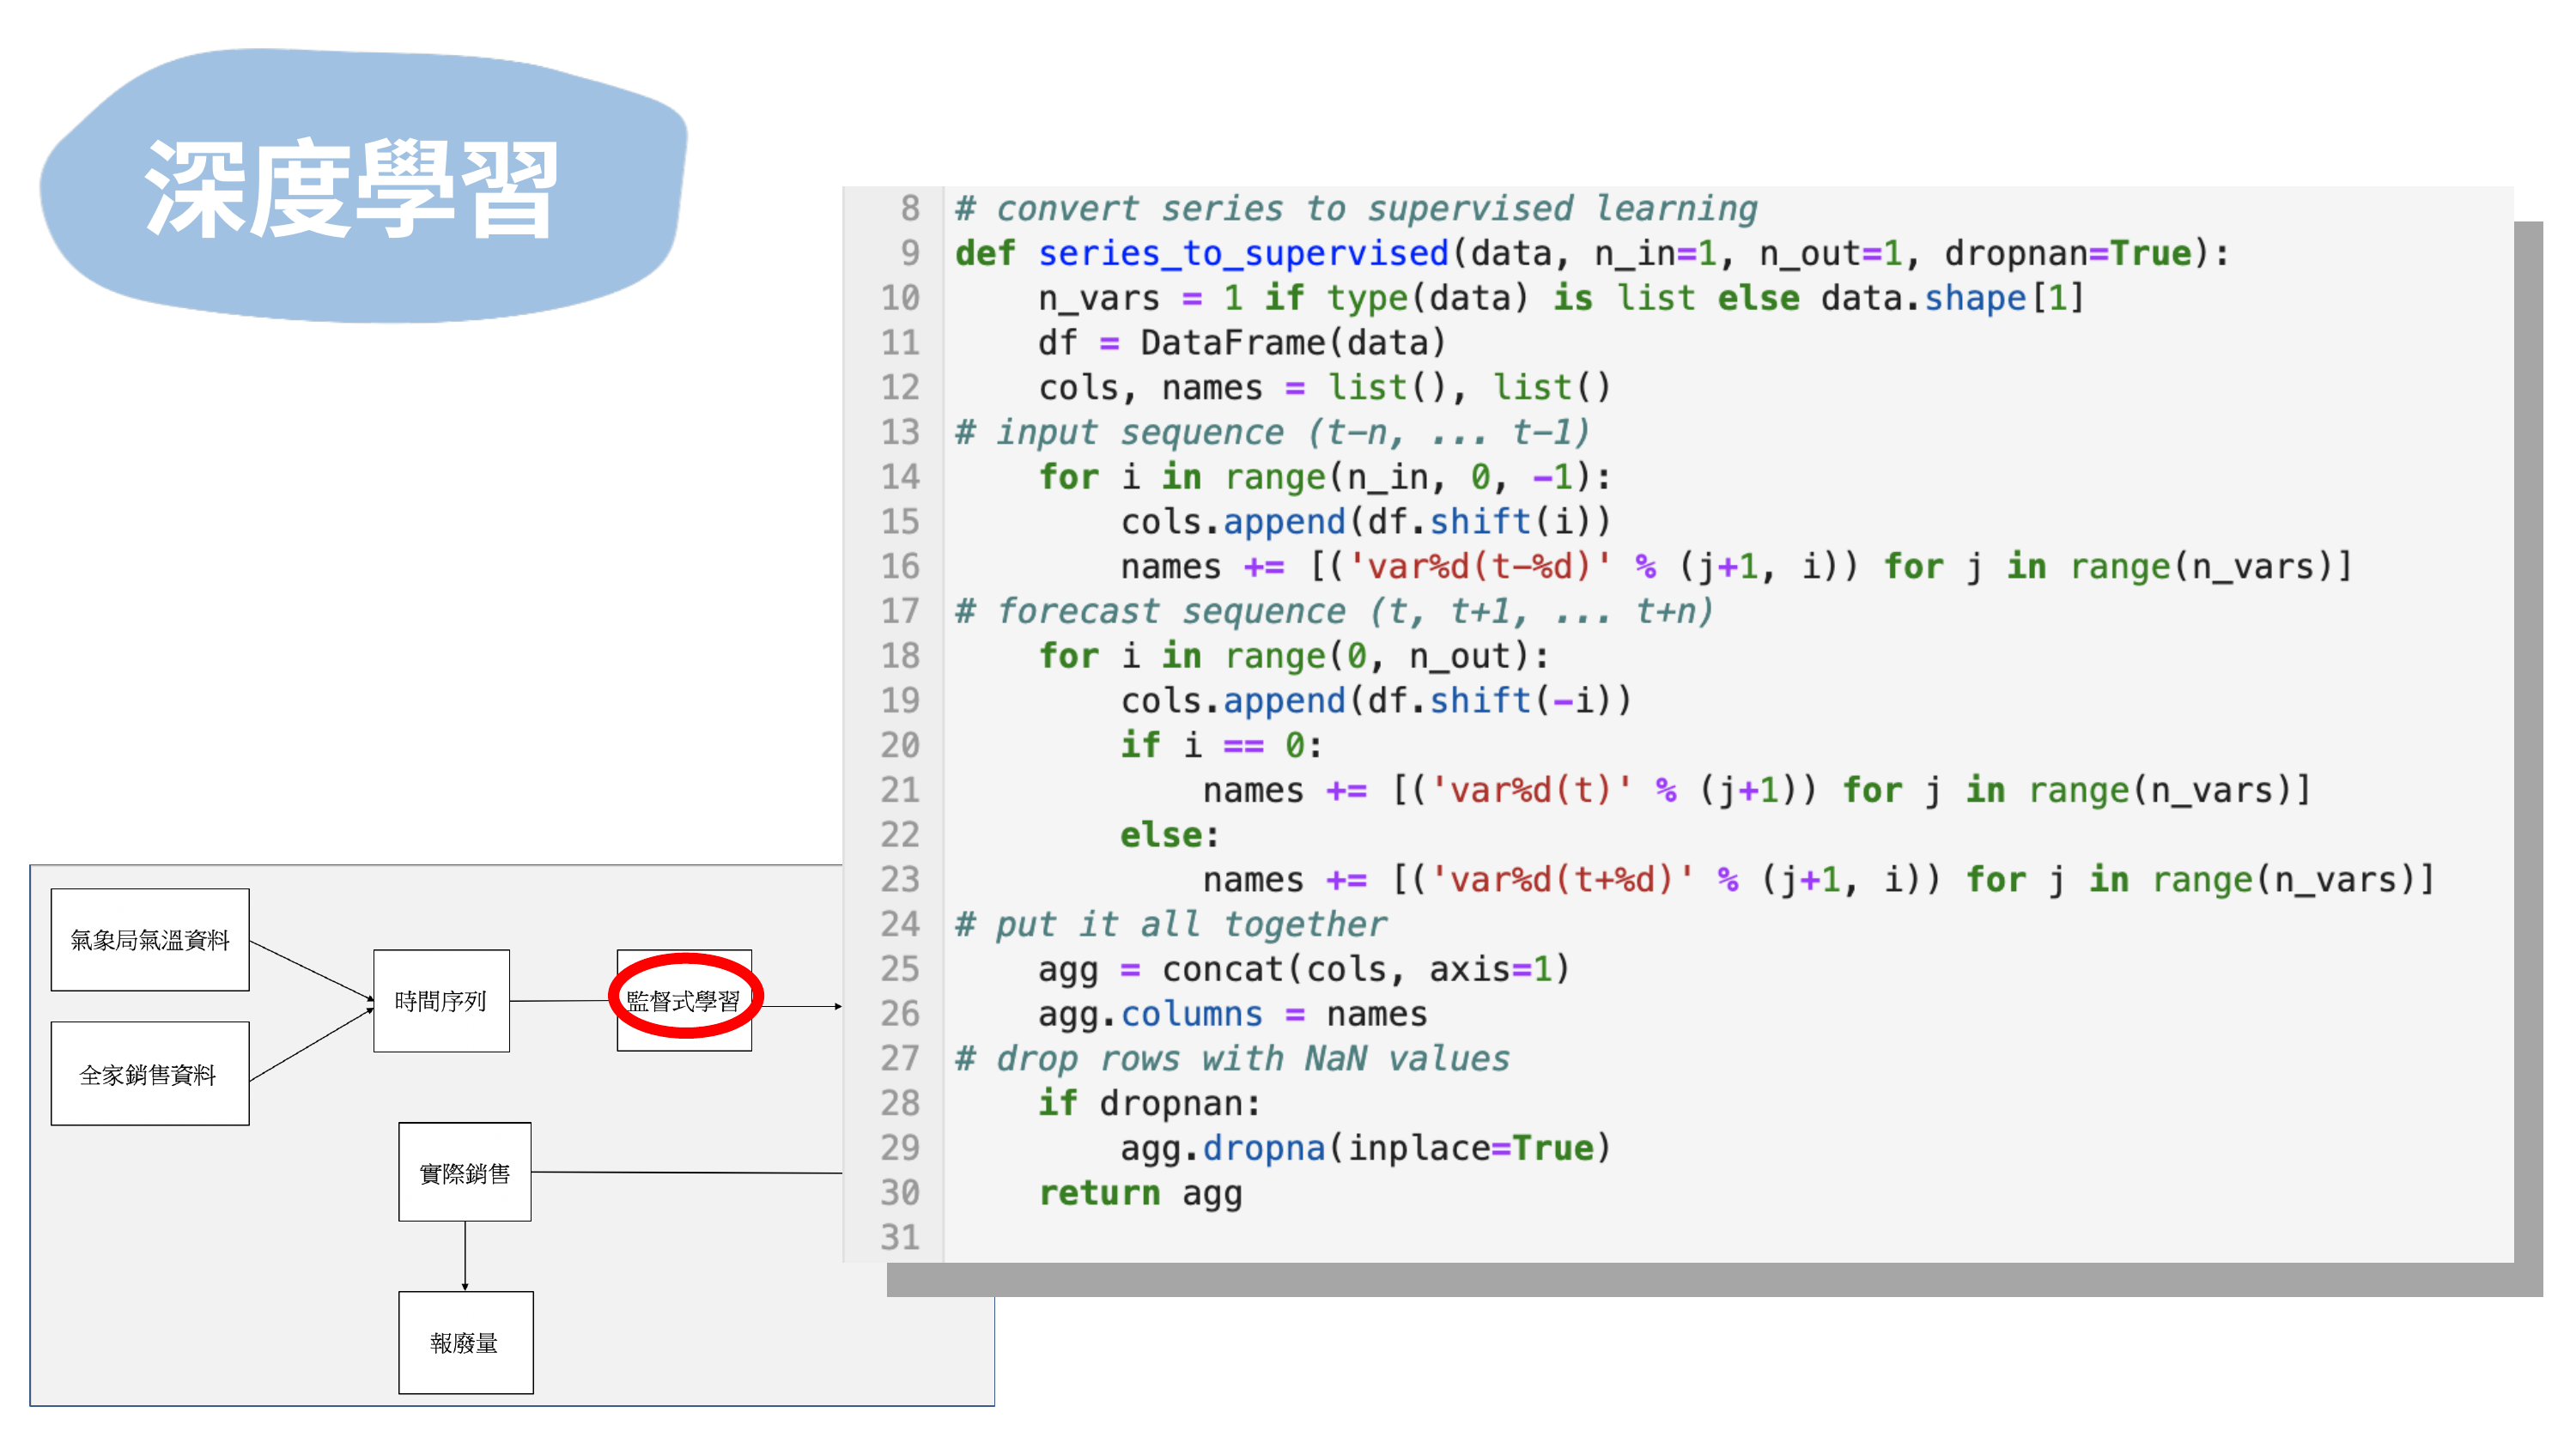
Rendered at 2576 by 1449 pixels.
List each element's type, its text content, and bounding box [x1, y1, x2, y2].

text_box [887, 221, 2543, 1297]
picture [30, 43, 696, 327]
text_box 深度學習 [129, 114, 645, 258]
picture [30, 186, 2514, 1406]
